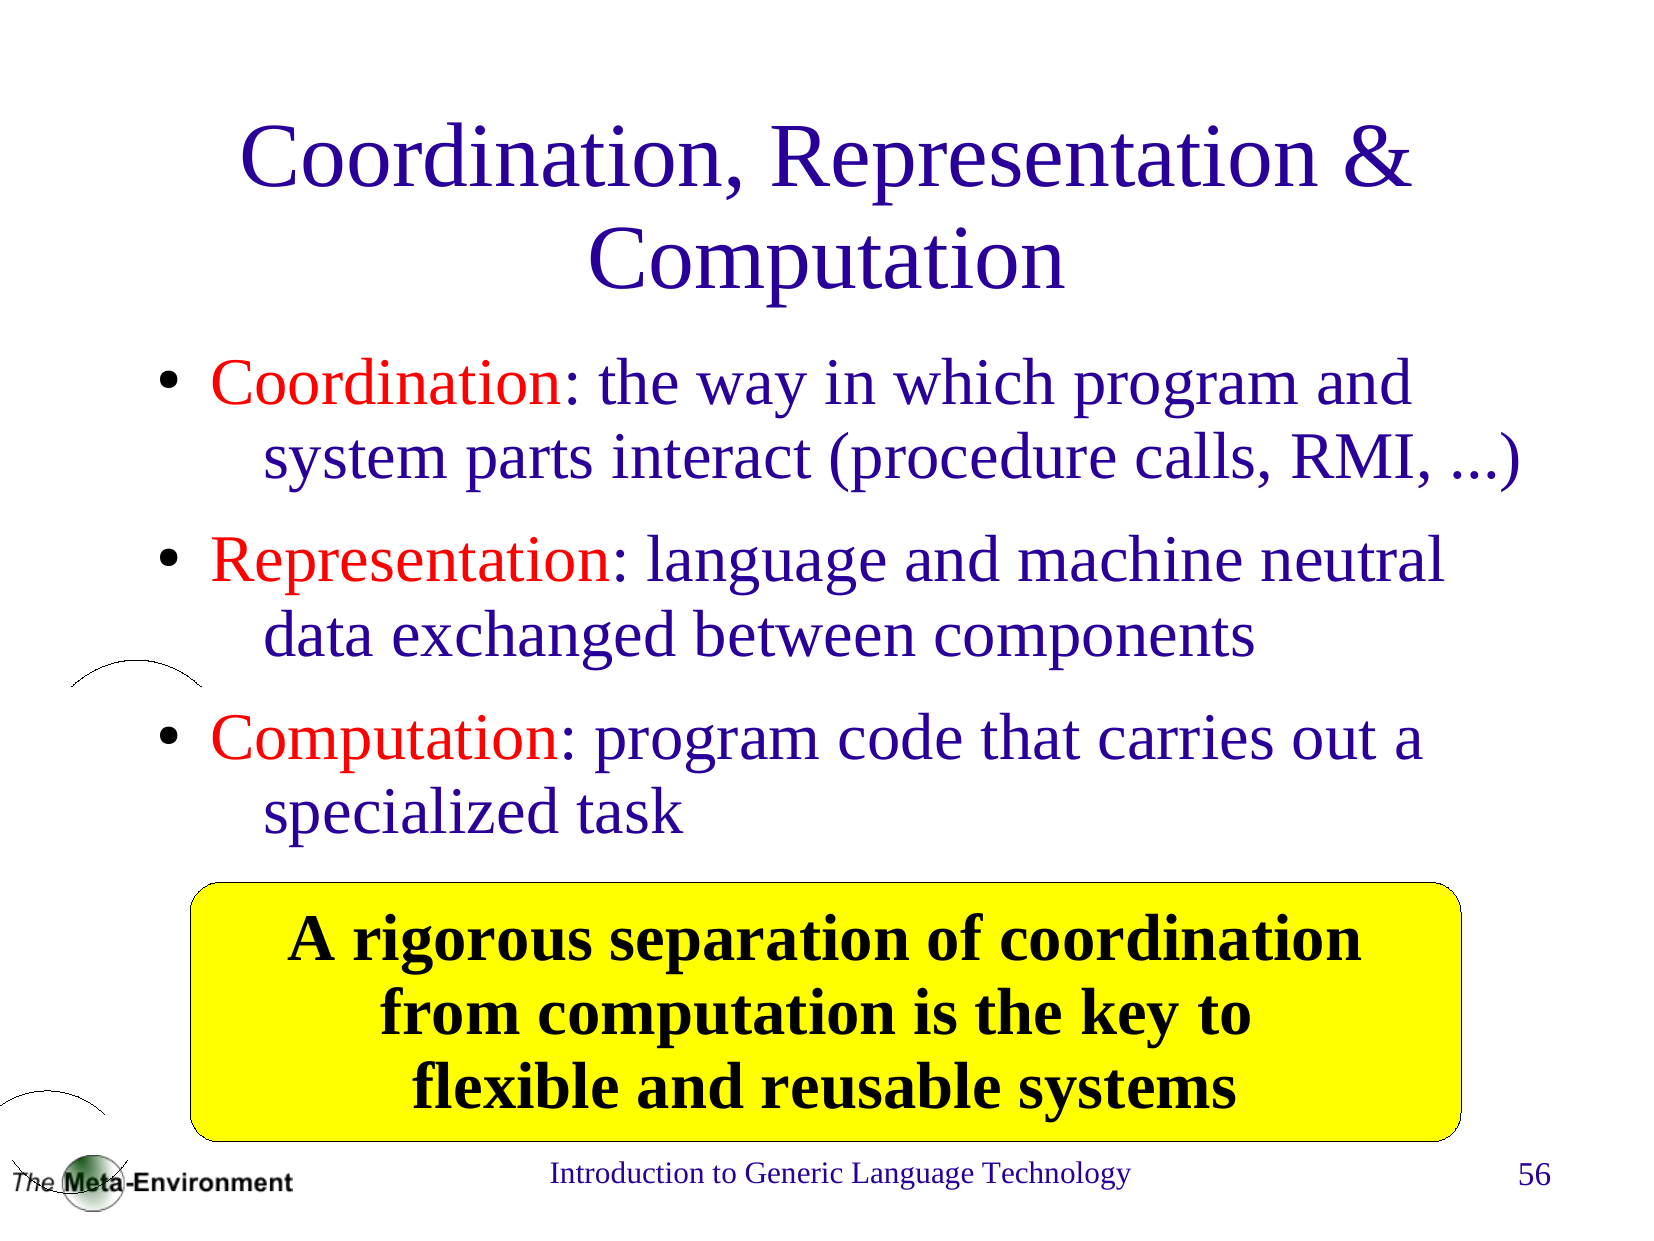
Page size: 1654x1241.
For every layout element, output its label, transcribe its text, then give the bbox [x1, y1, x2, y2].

title Coordination, Representation & Computation [121, 96, 1534, 317]
list Coordination: the way in which program and system parts interact (procedure calls, RMI, ...) Representation: language and machine neutral data exchanged between components Computation: program code that carries out a specialized task [121, 344, 1534, 1127]
picture [13, 1155, 293, 1212]
text_box A rigorous separation of coordination from computation is the key to flexible and reusable systems [190, 882, 1462, 1142]
